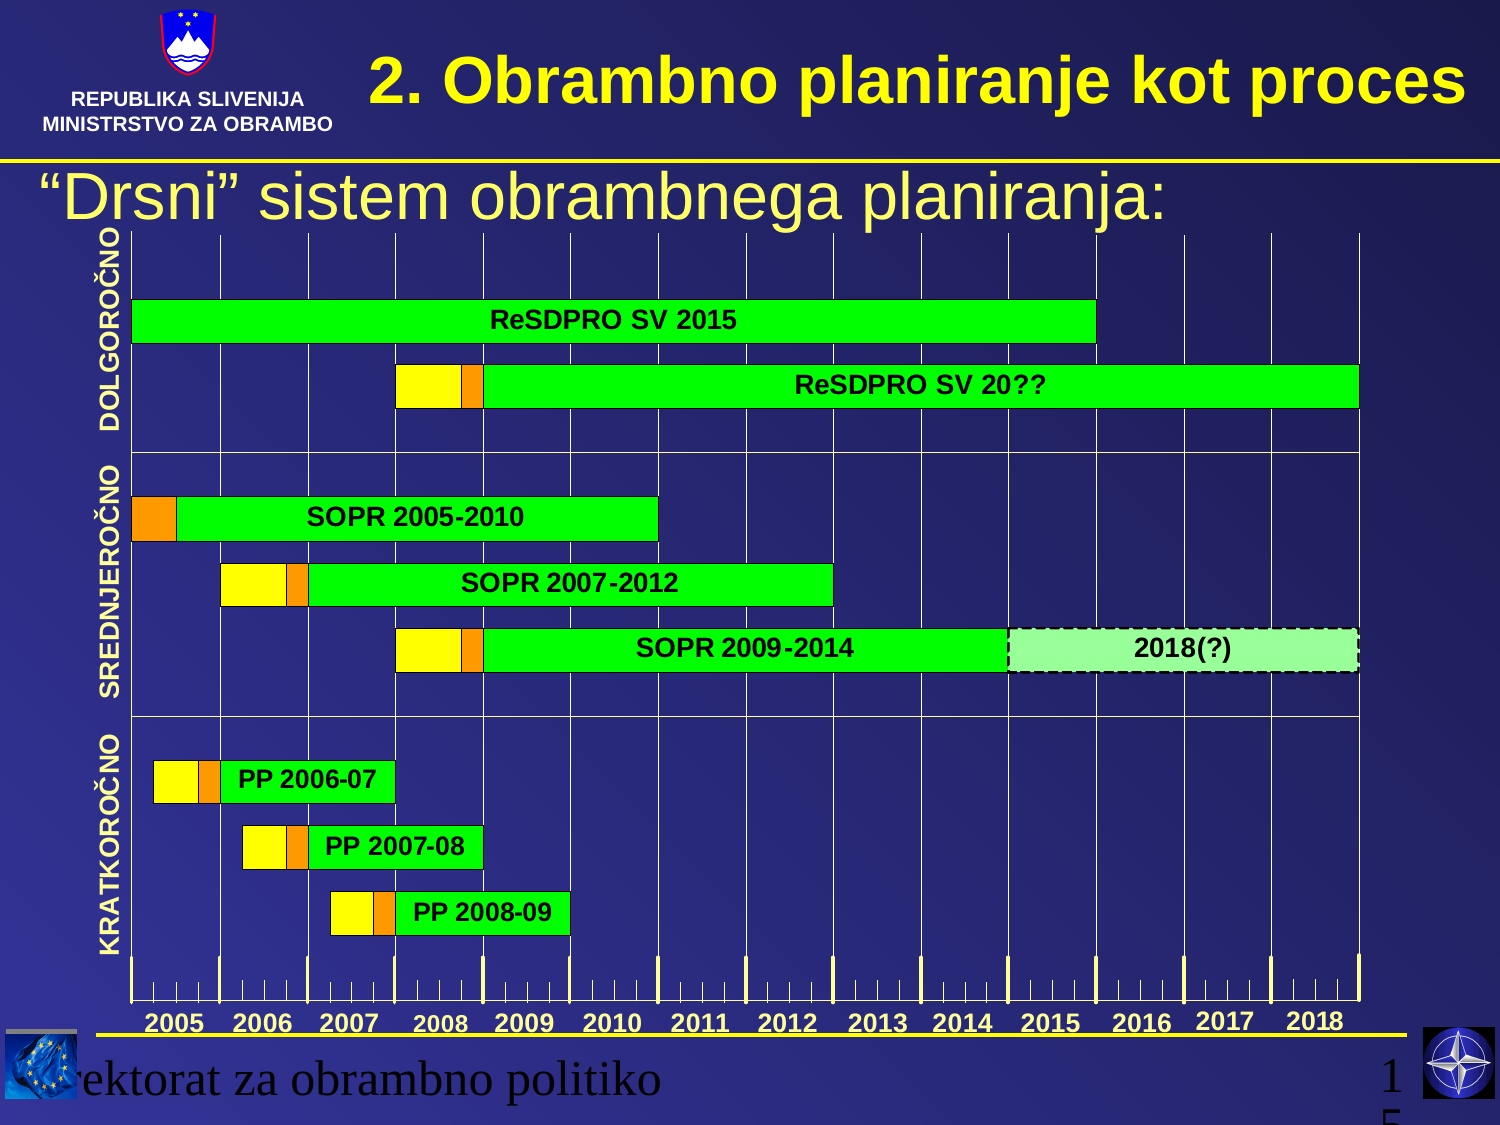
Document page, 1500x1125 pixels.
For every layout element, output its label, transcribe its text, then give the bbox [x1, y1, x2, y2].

title 2. Obrambno planiranje kot proces [348, 29, 1489, 125]
picture [87, 224, 1365, 1045]
list “Drsni” sistem obrambnega planiranja: [24, 145, 1476, 951]
